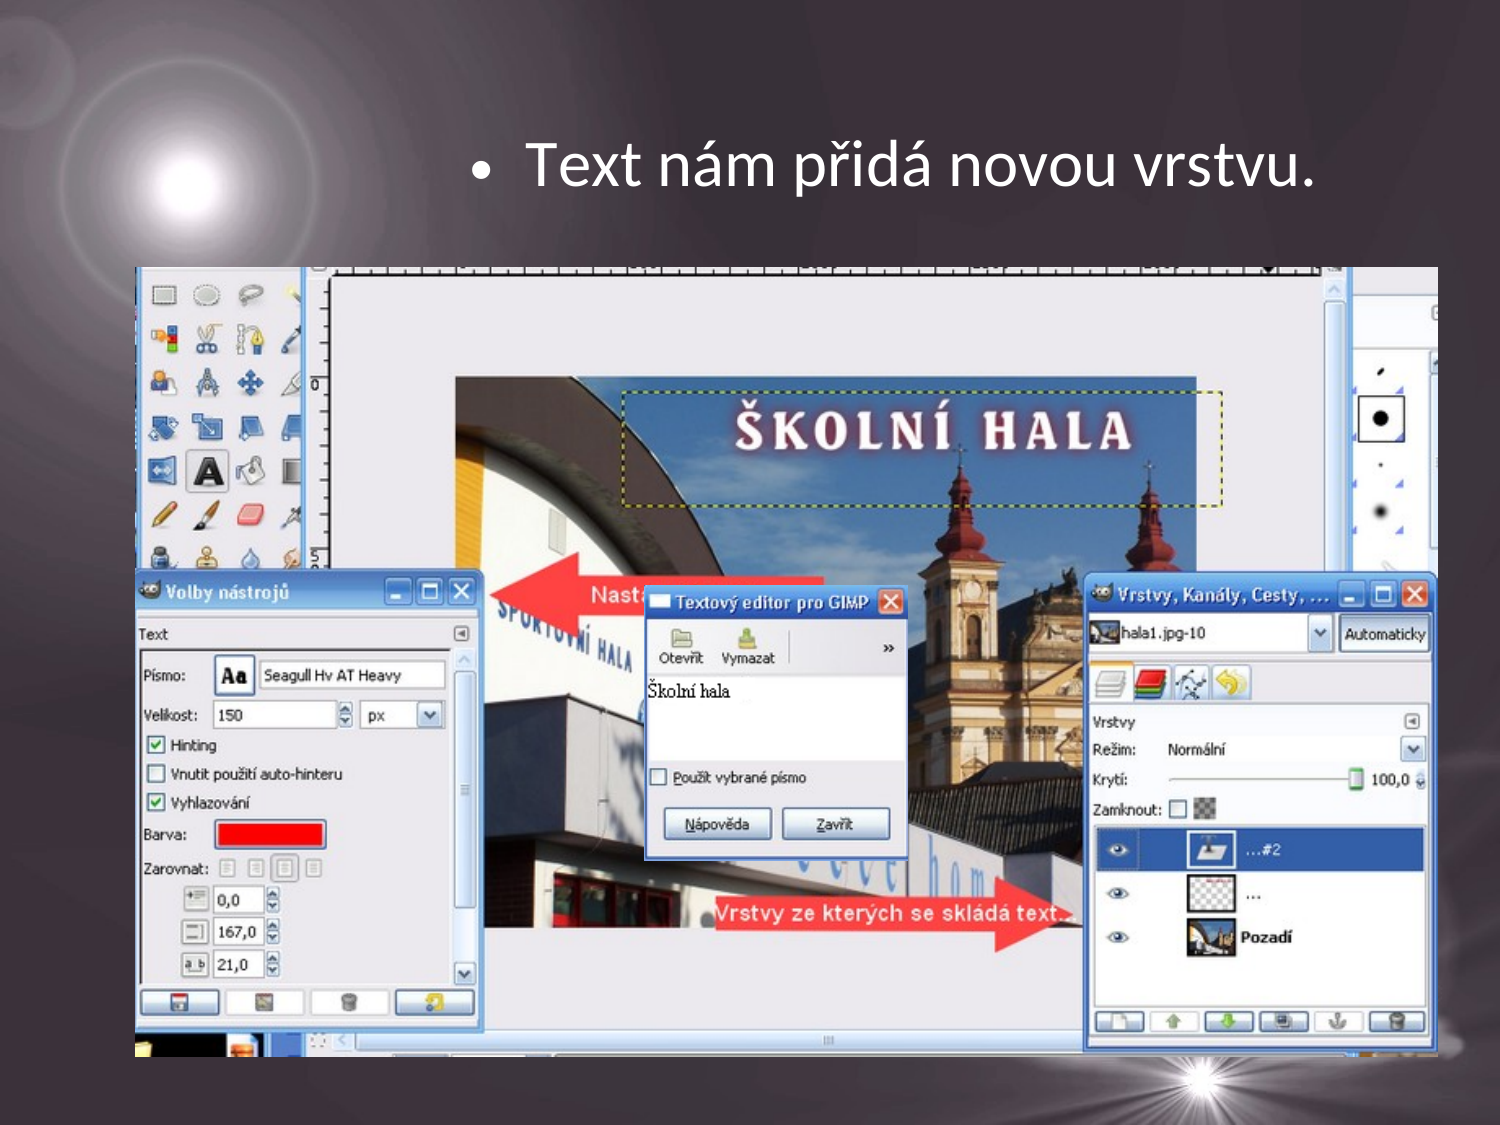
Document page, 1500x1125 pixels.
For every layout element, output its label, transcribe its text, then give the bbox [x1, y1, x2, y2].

list Text nám přidá novou vrstvu. [454, 128, 1418, 267]
picture [0, 0, 1500, 1125]
